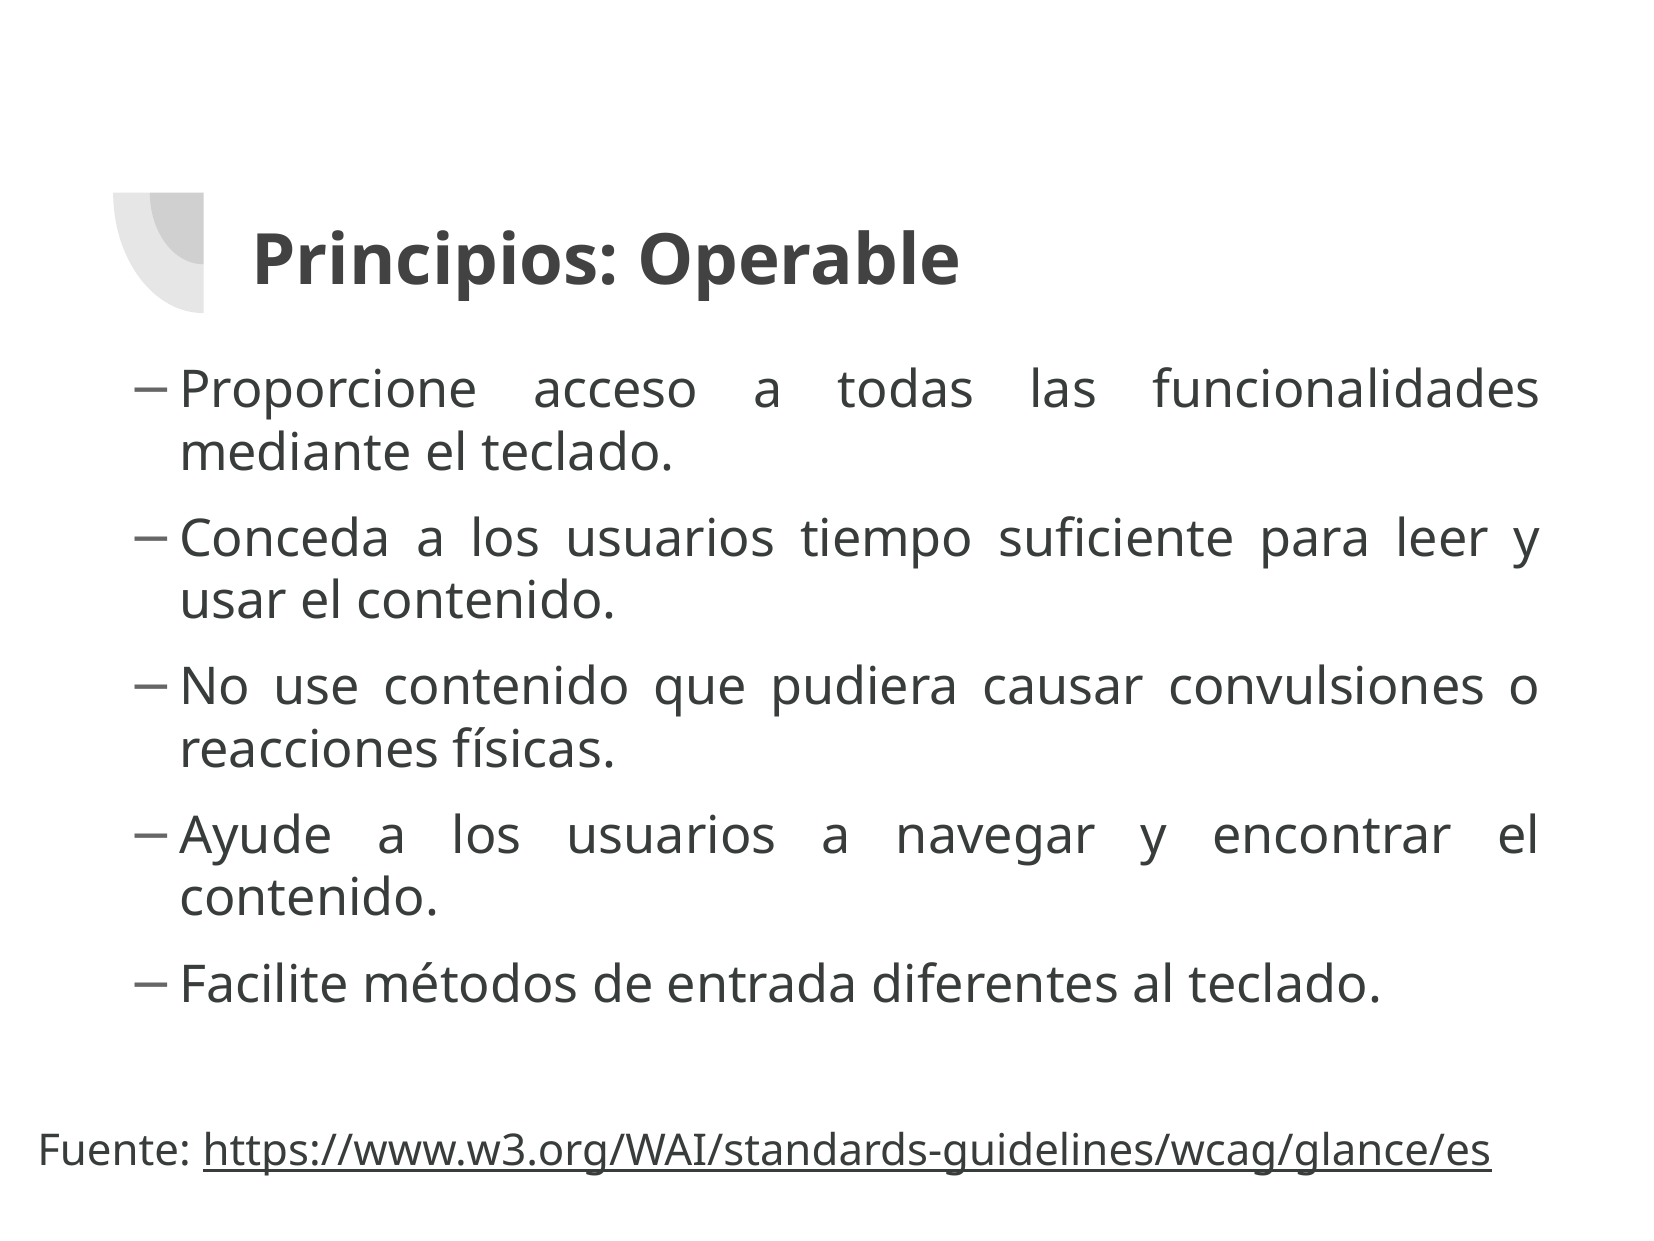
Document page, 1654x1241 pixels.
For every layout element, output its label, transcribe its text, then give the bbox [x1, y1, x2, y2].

title Principios: Operable [233, 195, 1505, 332]
text_box Proporcione acceso a todas las funcionalidades mediante el teclado. Conceda a los usuarios tiempo suficiente para leer y usar el contenido. No use contenido que pudiera causar convulsiones o reacciones físicas. Ayude a los usuarios a navegar y encontrar el contenido. Facilite métodos de entrada diferentes al teclado. Fuente: https://www.w3.org/WAI/standards-guidelines/wcag/glance/es [37, 355, 1542, 1228]
